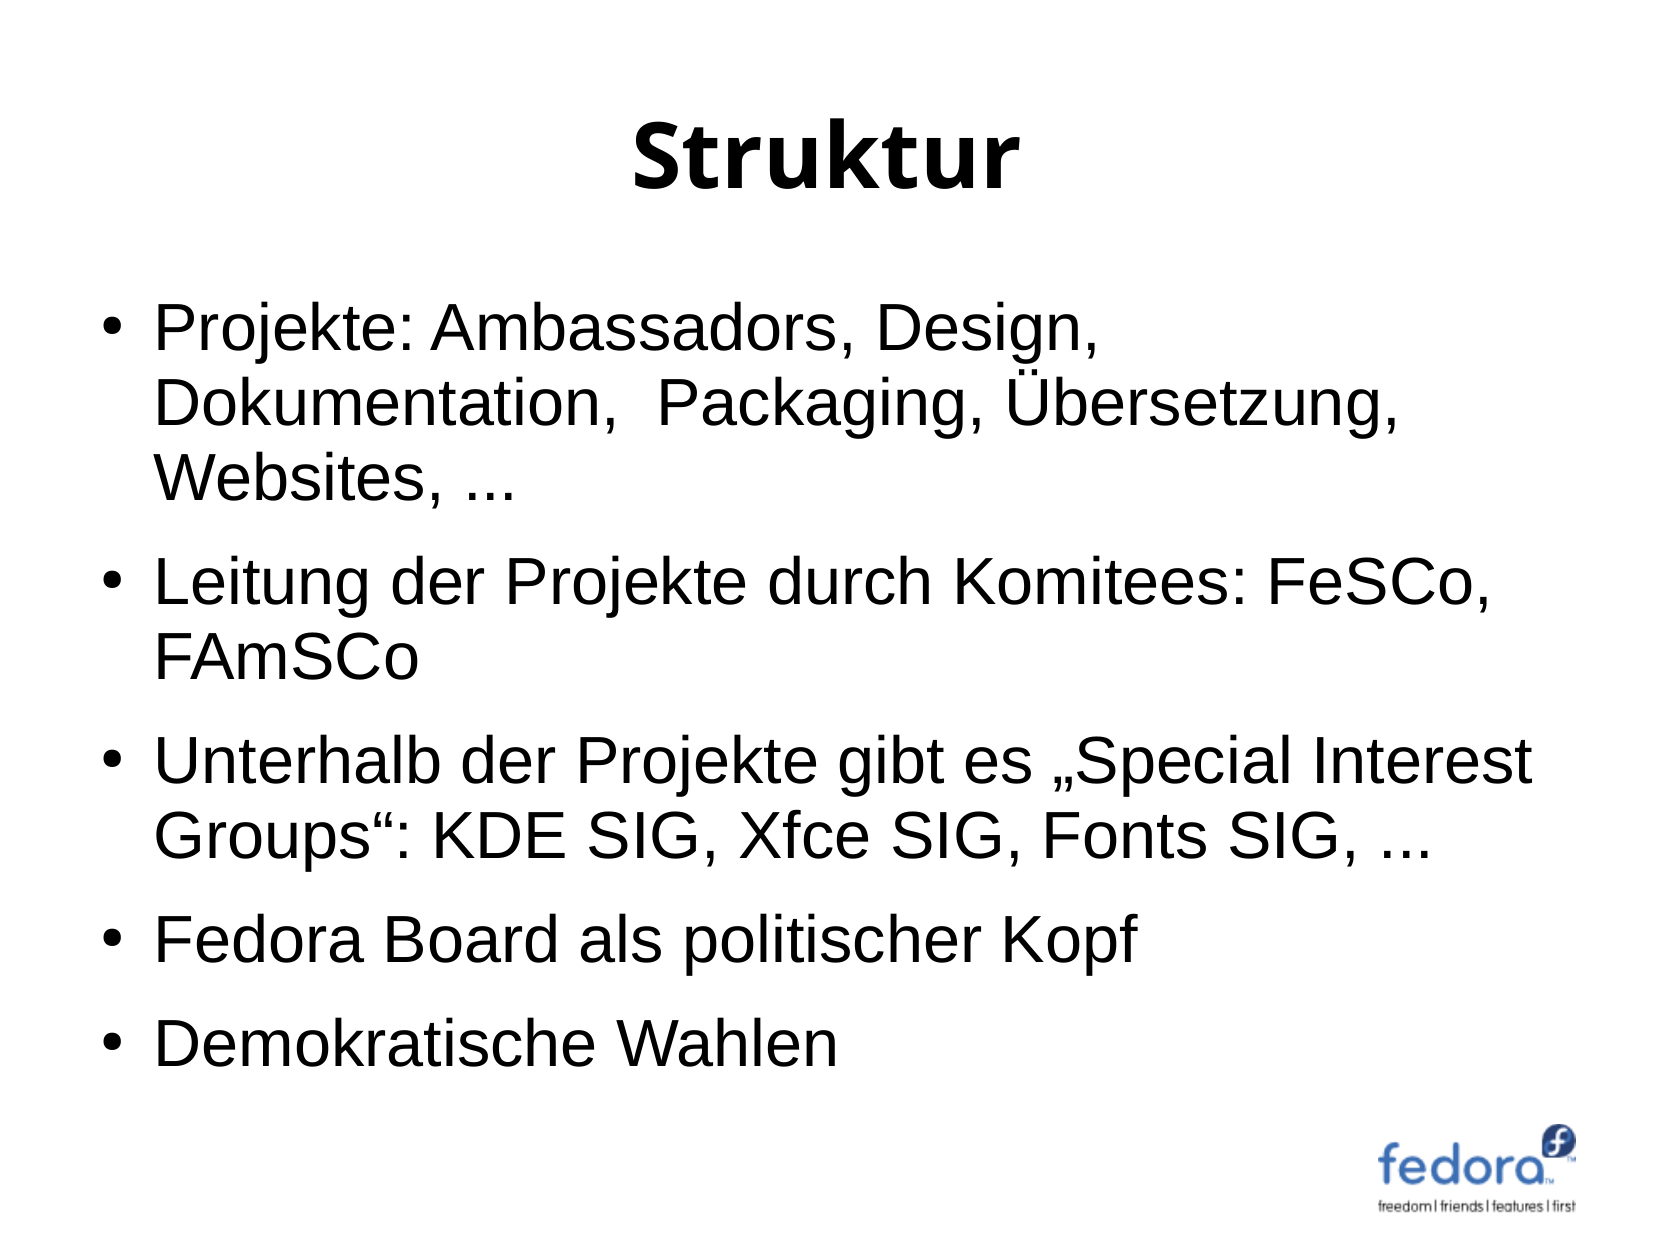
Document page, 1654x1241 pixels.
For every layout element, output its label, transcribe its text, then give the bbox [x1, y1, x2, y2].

title Struktur [82, 56, 1571, 250]
list Projekte: Ambassadors, Design, Dokumentation, Packaging, Übersetzung, Websites, ... Leitung der Projekte durch Komitees: FeSCo, FAmSCo Unterhalb der Projekte gibt es „Special Interest Groups“: KDE SIG, Xfce SIG, Fonts SIG, ... Fedora Board als politischer Kopf Demokratische Wahlen [82, 290, 1571, 1094]
picture [1378, 1124, 1576, 1214]
